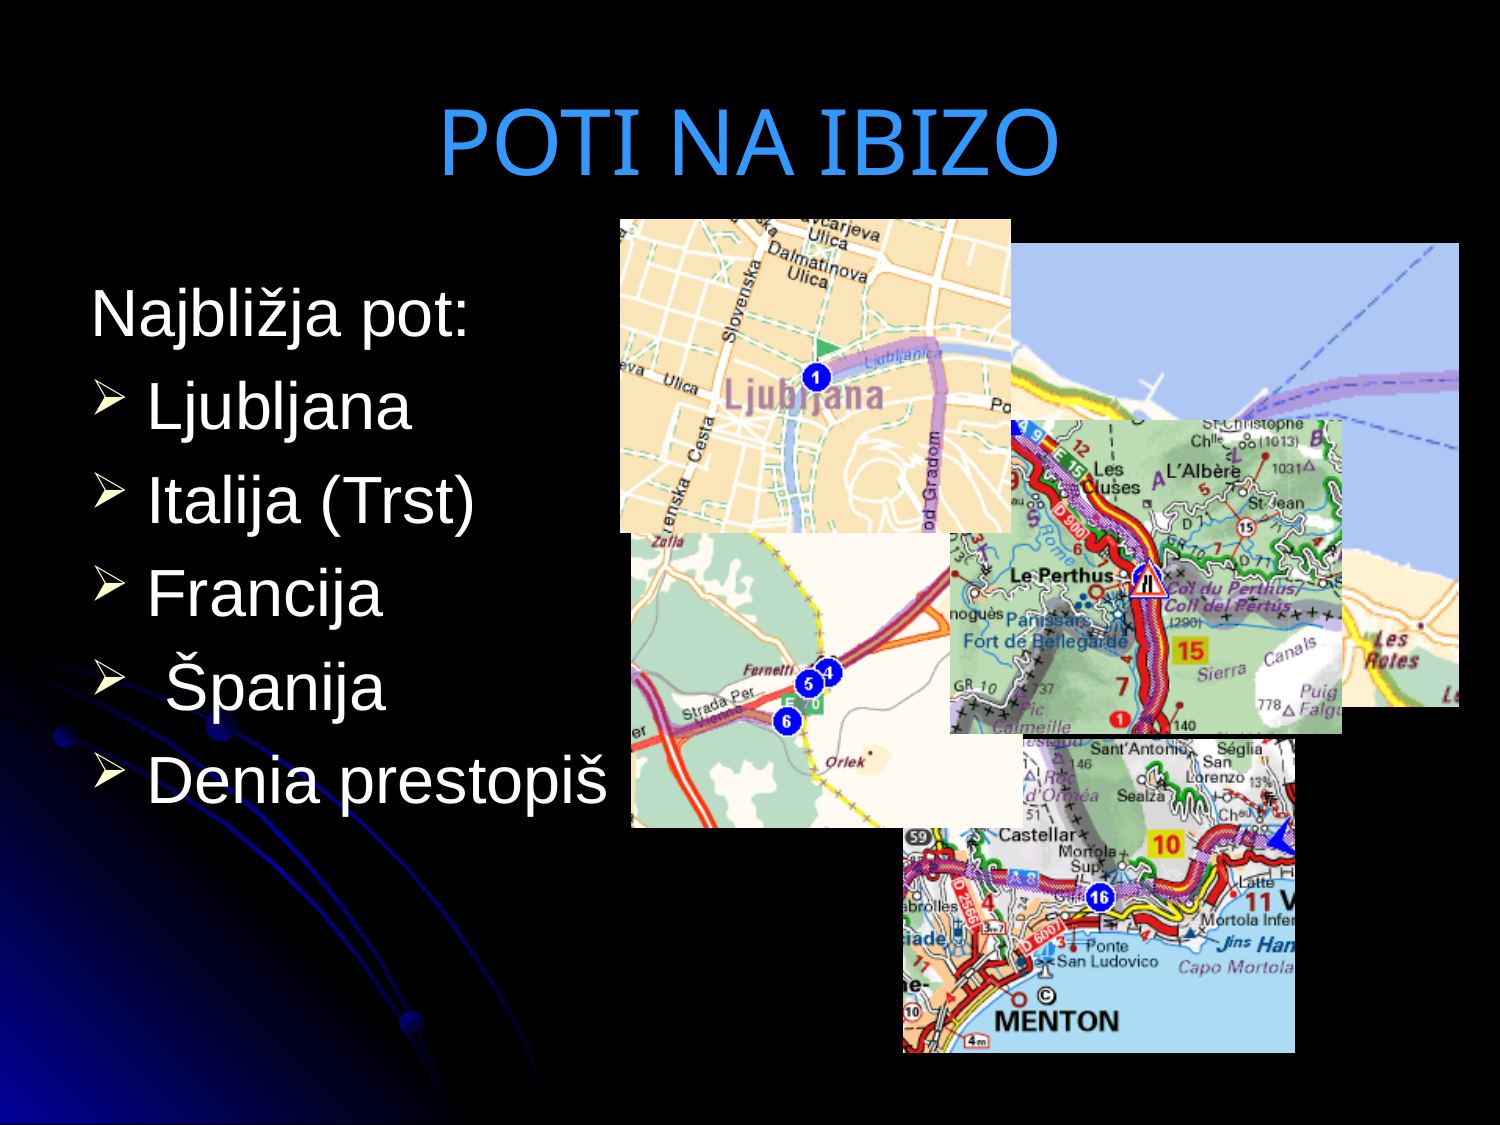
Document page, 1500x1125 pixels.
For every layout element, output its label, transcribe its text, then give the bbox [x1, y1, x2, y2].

title POTI NA IBIZO [75, 45, 1425, 233]
list Najbližja pot: Ljubljana Italija (Trst) Francija Španija Denia prestopiš na trajekt [75, 262, 903, 1006]
picture [620, 219, 1459, 1053]
list Najbližja pot: Ljubljana Italija (Trst) Francija Španija Denia prestopiš na trajekt [1023, 707, 1425, 1006]
